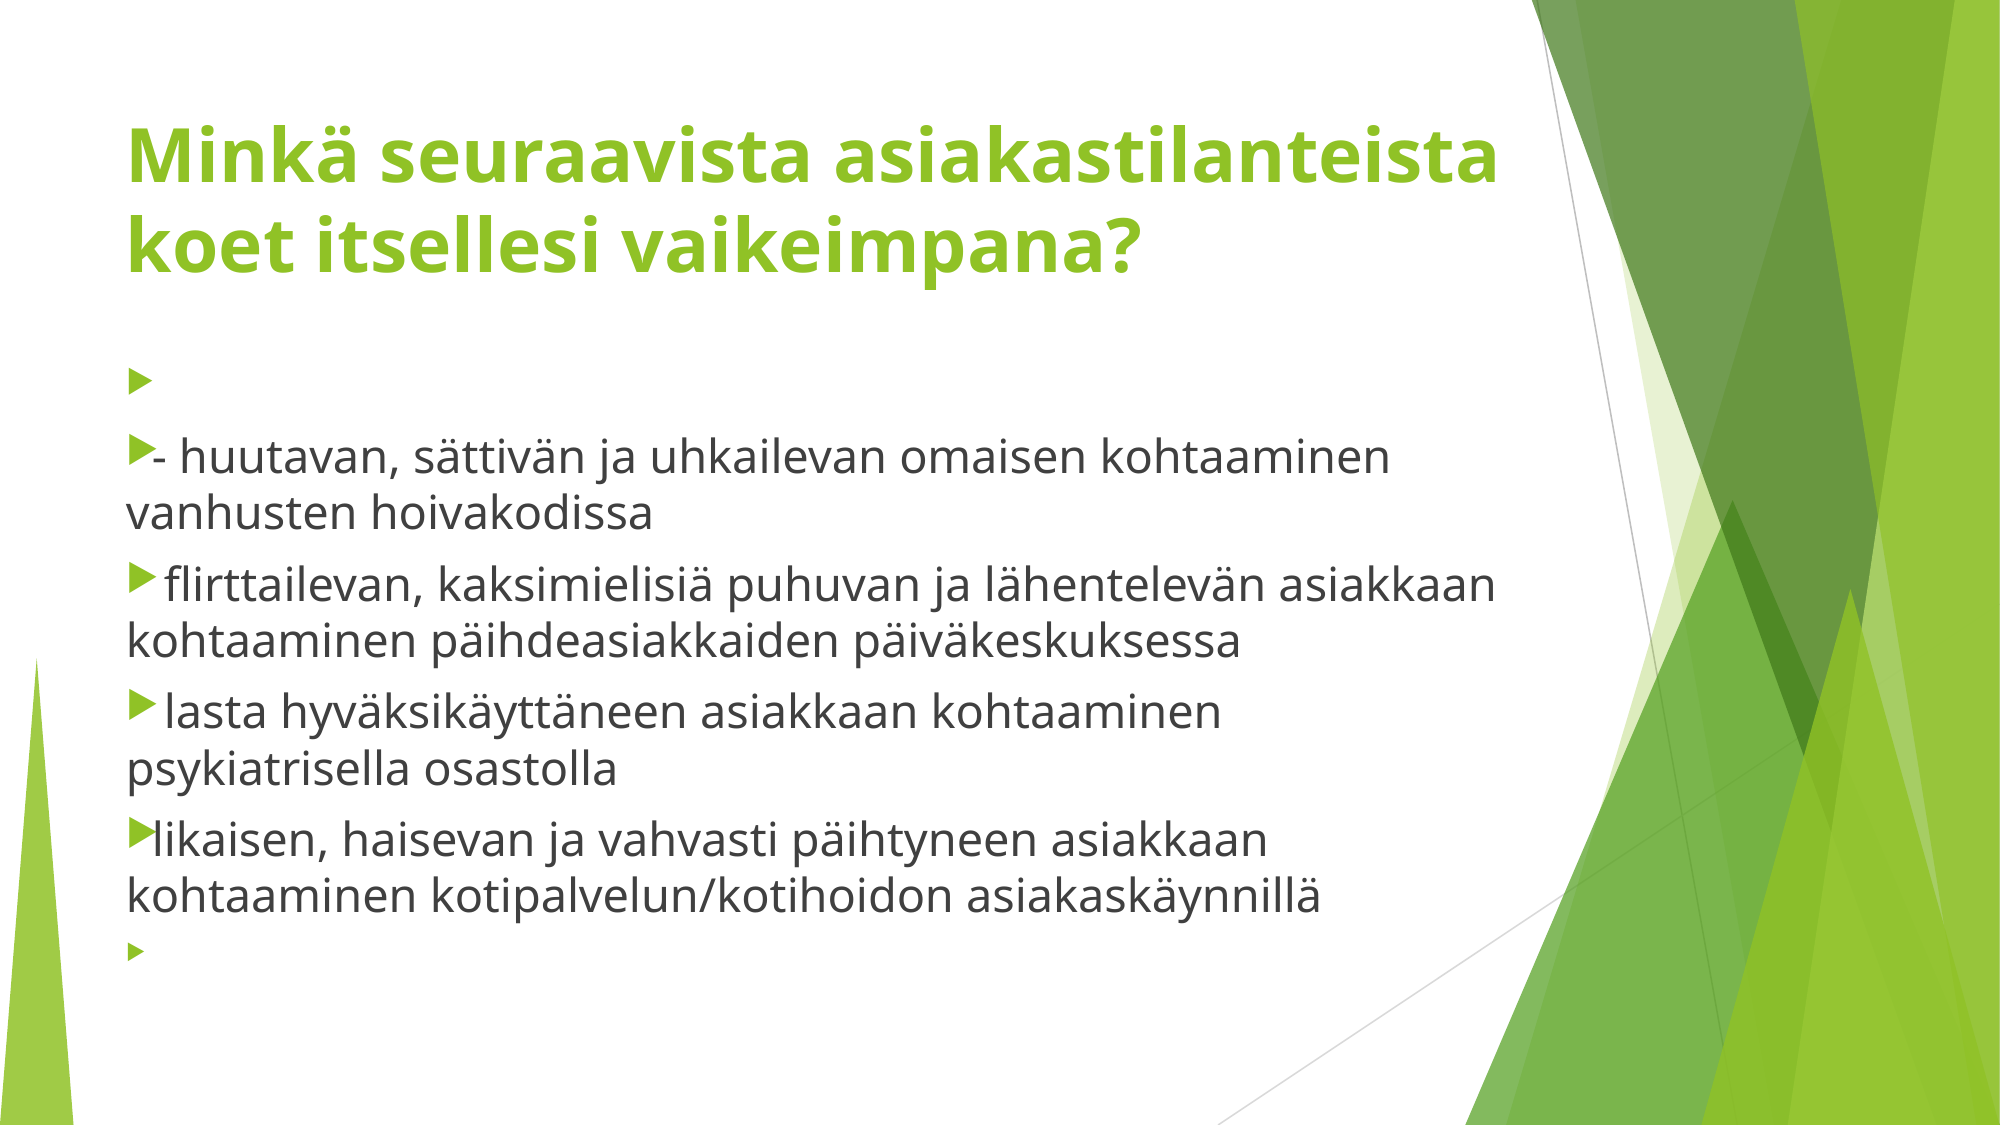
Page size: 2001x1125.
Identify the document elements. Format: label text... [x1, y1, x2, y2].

list - huutavan, sättivän ja uhkailevan omaisen kohtaaminen vanhusten hoivakodissa flirttailevan, kaksimielisiä puhuvan ja lähentelevän asiakkaan kohtaaminen päihdeasiakkaiden päiväkeskuksessa lasta hyväksikäyttäneen asiakkaan kohtaaminen psykiatrisella osastolla likaisen, haisevan ja vahvasti päihtyneen asiakkaan kohtaaminen kotipalvelun/kotihoidon asiakaskäynnillä [111, 354, 1522, 992]
title Minkä seuraavista asiakastilanteista koet itsellesi vaikeimpana? [111, 99, 1522, 317]
